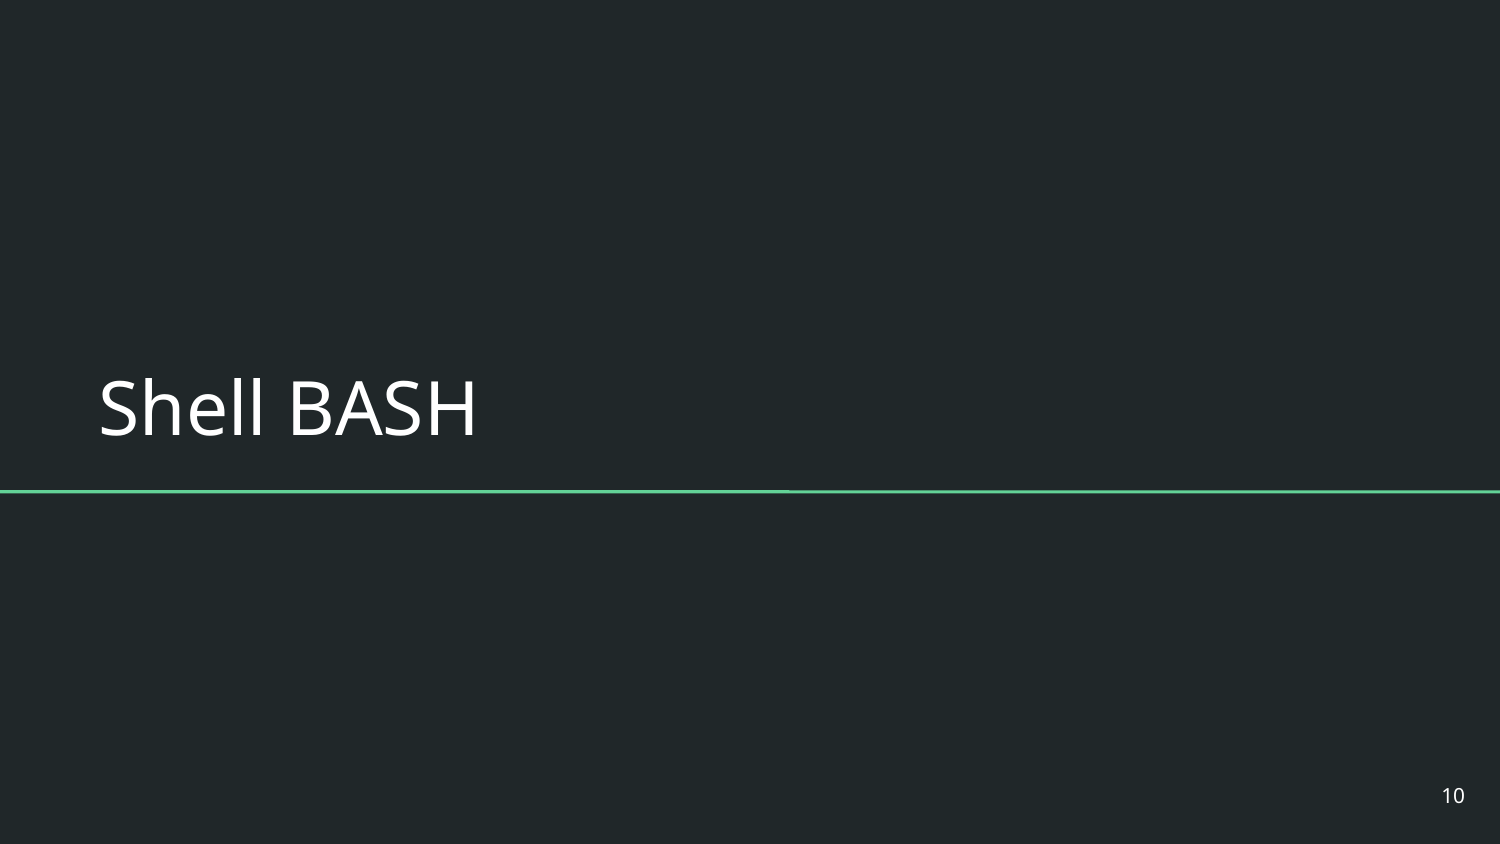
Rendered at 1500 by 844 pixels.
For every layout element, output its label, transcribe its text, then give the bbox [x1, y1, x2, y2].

title Shell BASH [83, 337, 1417, 466]
slide_number <numéro> [1389, 764, 1480, 830]
